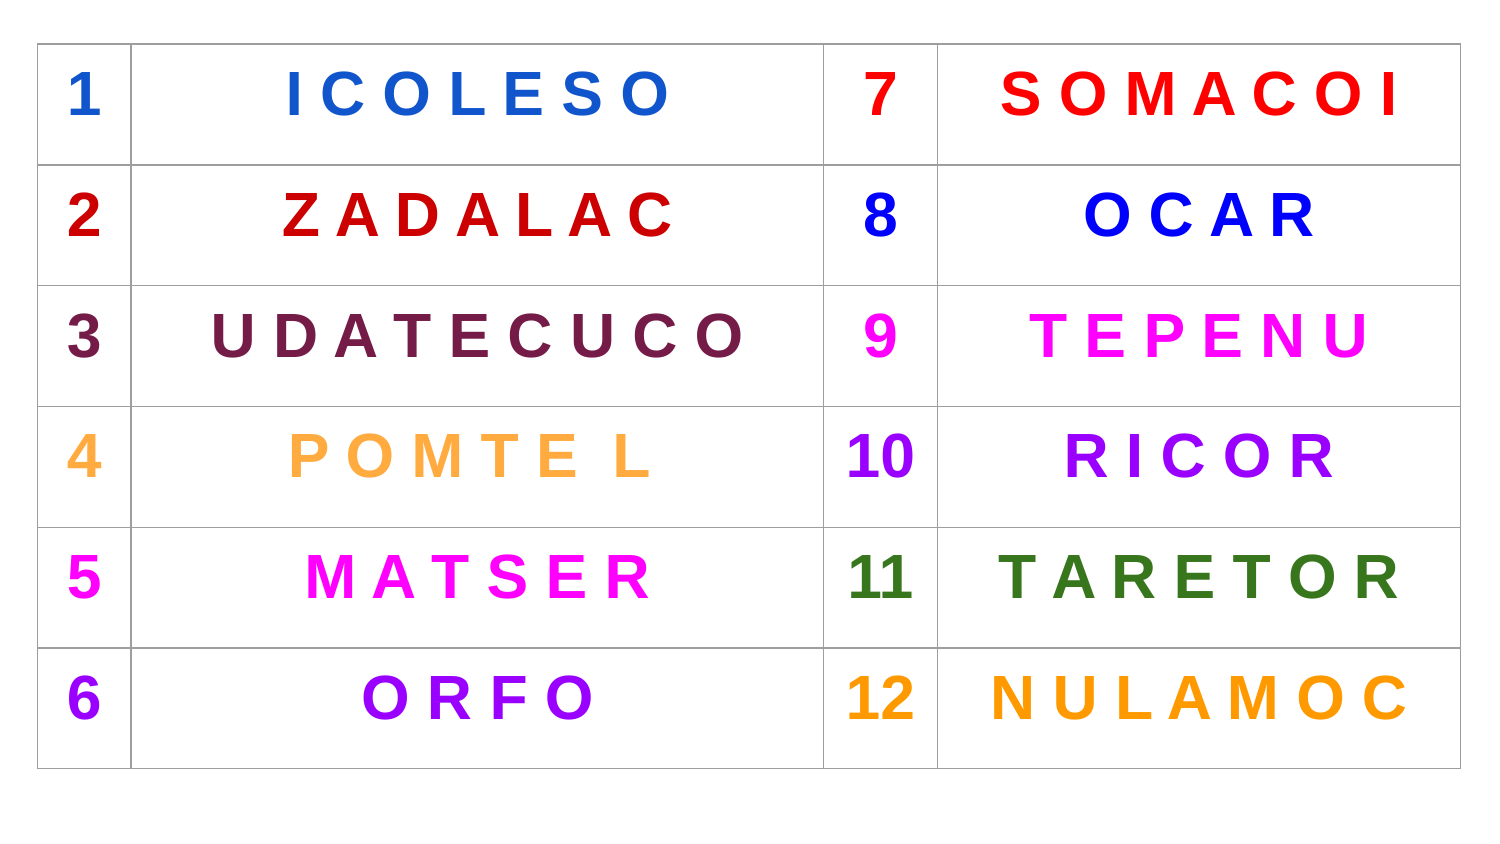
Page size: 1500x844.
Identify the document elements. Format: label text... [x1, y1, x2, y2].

table_cell 8 [824, 166, 937, 285]
table_cell N U L A M O C [938, 649, 1460, 768]
table_cell U D A T E C U C O [132, 286, 823, 406]
table_cell 10 [824, 407, 937, 527]
table_cell O C A R [938, 166, 1460, 285]
table_cell 12 [824, 649, 937, 768]
table_cell T E P E N U [938, 286, 1460, 406]
table_cell O R F O [132, 649, 823, 768]
table_cell 2 [38, 166, 130, 285]
table_cell M A T S E R [132, 528, 823, 647]
table_cell 4 [38, 407, 130, 527]
table_cell 3 [38, 286, 130, 406]
table_header I C O L E S O [132, 45, 823, 164]
table_cell 9 [824, 286, 937, 406]
table_cell T A R E T O R [938, 528, 1460, 647]
table_header S O M A C O I [938, 45, 1460, 164]
table_header 1 [38, 45, 130, 164]
table_header 7 [824, 45, 937, 164]
table_cell Z A D A L A C [132, 166, 823, 285]
table_cell R I C O R [938, 407, 1460, 527]
table_cell P O M T E L [132, 407, 823, 527]
table_cell 6 [38, 649, 130, 768]
table_cell 11 [824, 528, 937, 647]
table_cell 5 [38, 528, 130, 647]
